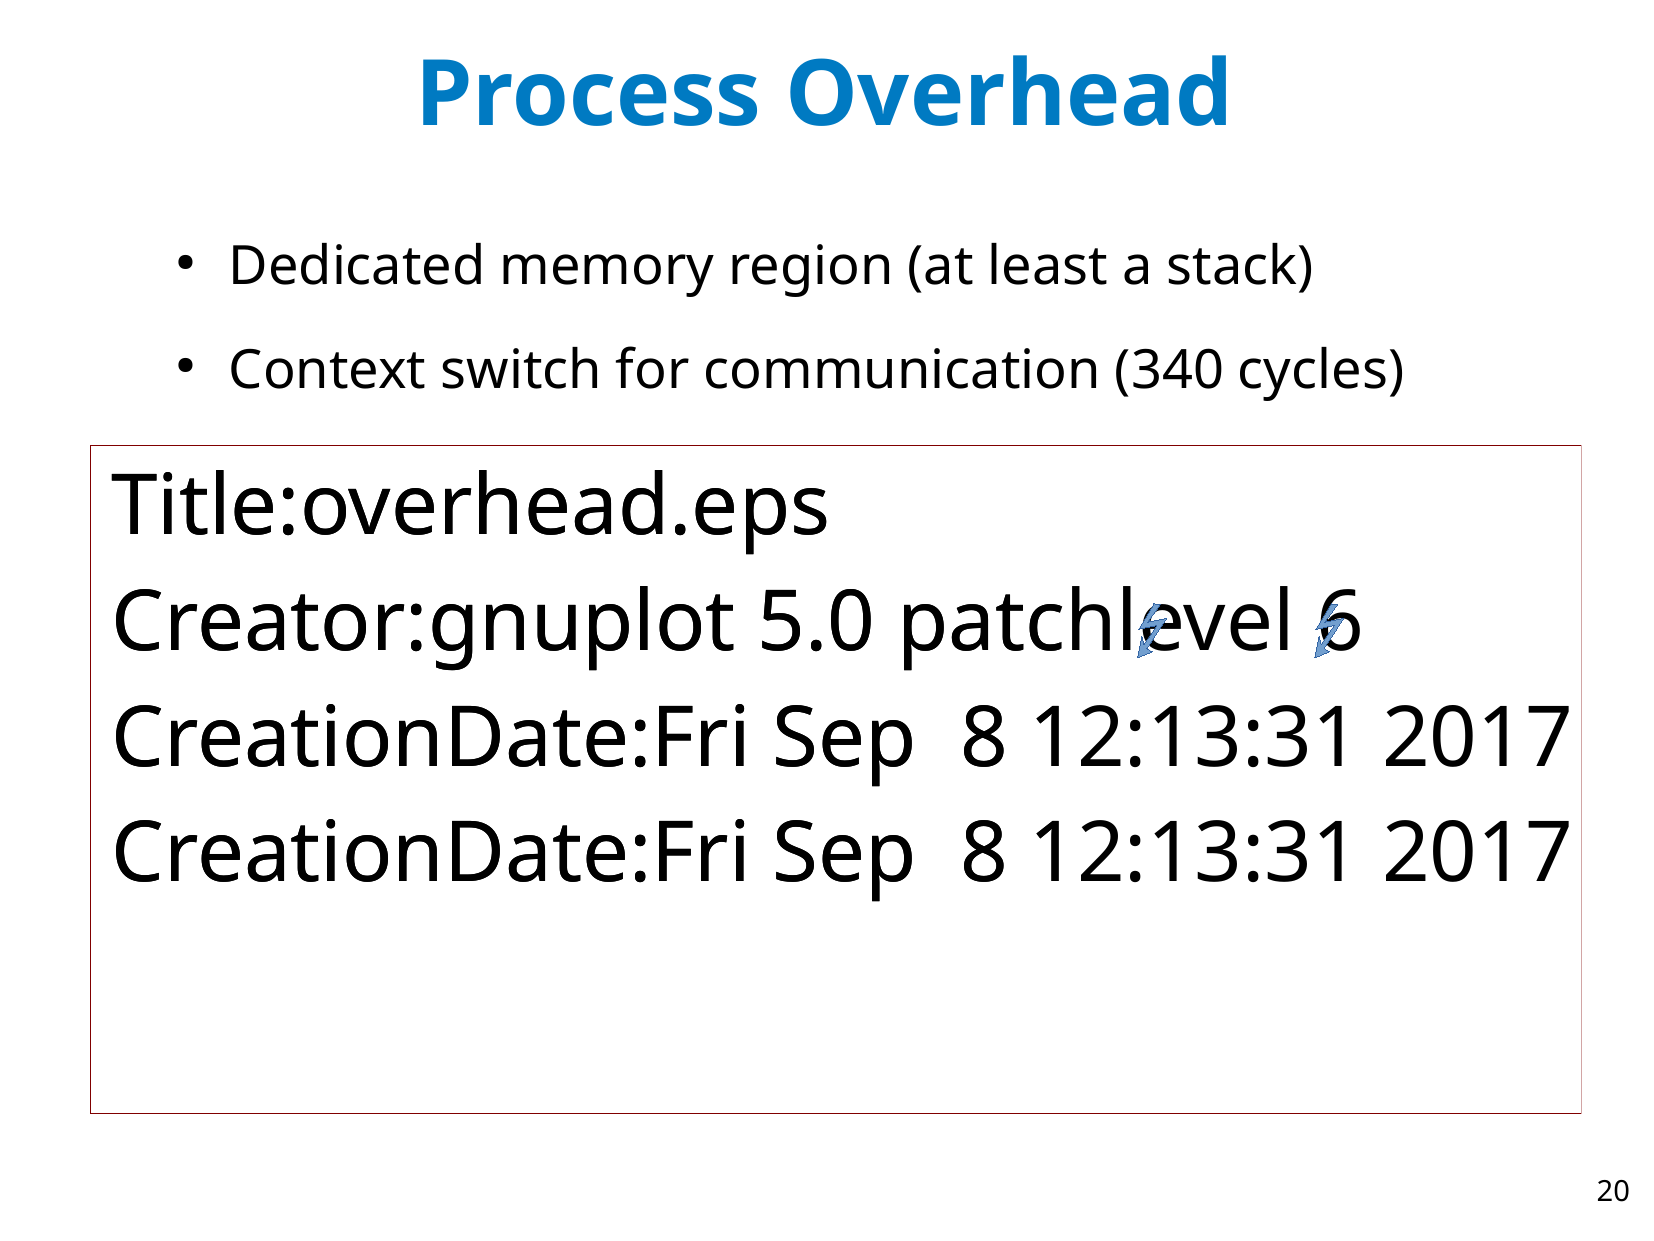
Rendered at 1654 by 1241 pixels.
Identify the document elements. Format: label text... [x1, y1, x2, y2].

list Dedicated memory region (at least a stack) Context switch for communication (340 cycles) [158, 226, 1524, 439]
text_box Process Overhead [0, 0, 1651, 181]
text_box [1137, 603, 1167, 658]
picture [84, 439, 1582, 1114]
text_box [1314, 603, 1344, 658]
